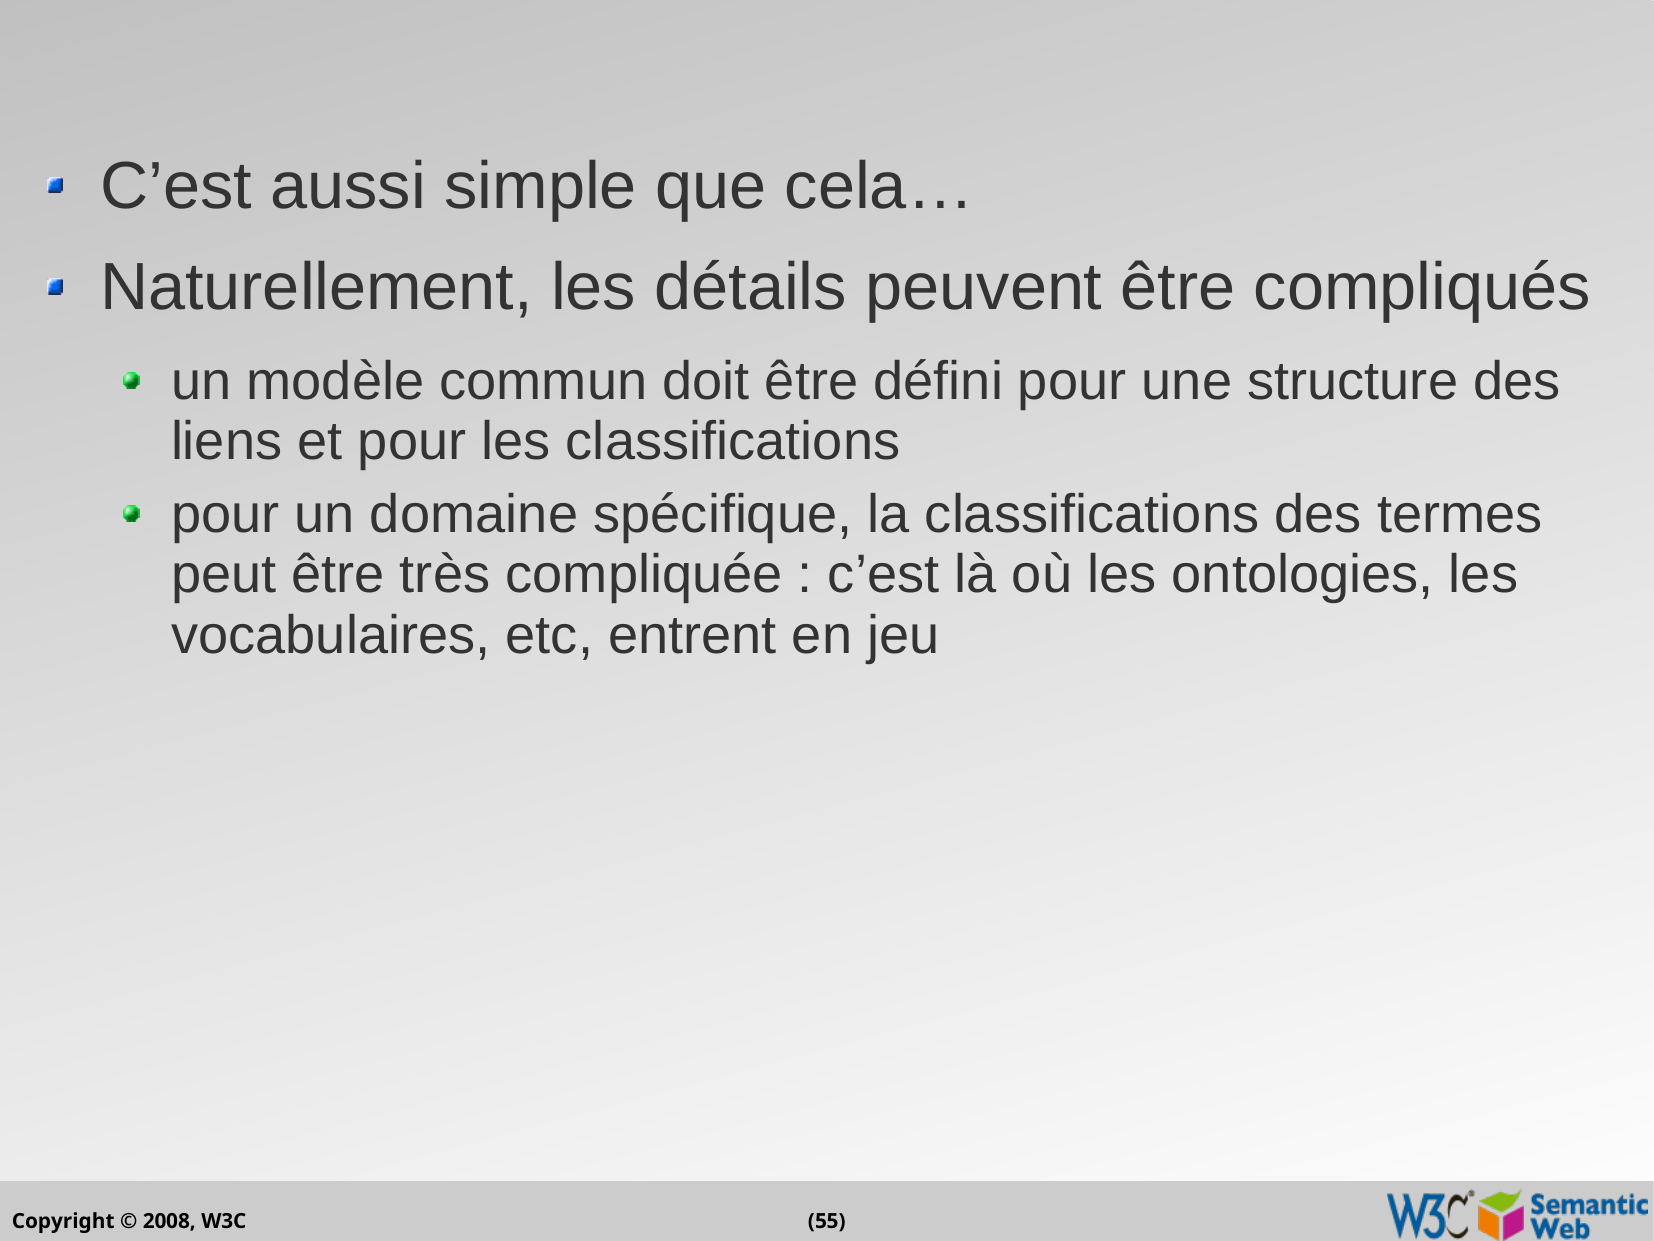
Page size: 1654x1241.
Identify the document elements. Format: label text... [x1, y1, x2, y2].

picture [1387, 1187, 1648, 1241]
list C’est aussi simple que cela… Naturellement, les détails peuvent être compliqués un modèle commun doit être défini pour une structure des liens et pour les classifications pour un domaine spécifique, la classifications des termes peut être très compliquée : c’est là où les ontologies, les vocabulaires, etc, entrent en jeu [29, 147, 1624, 1134]
